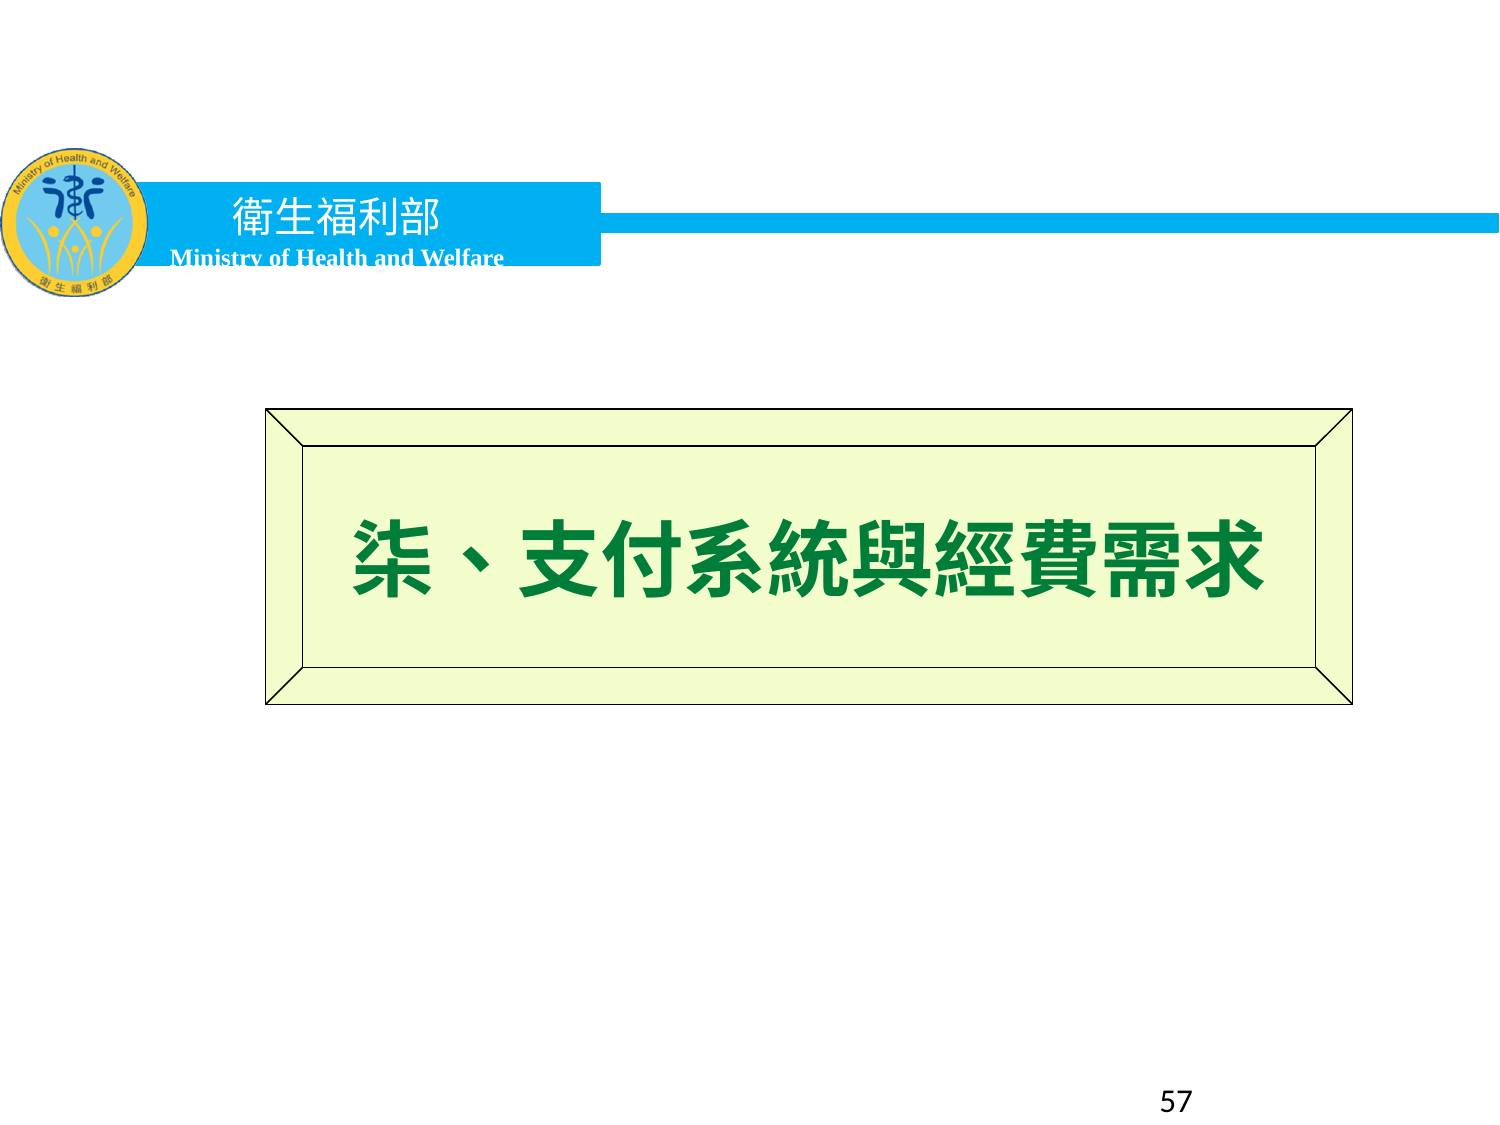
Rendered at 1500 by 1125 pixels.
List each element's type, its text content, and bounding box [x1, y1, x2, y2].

text_box 柒、支付系統與經費需求 [265, 408, 1353, 705]
text_box 57 [1144, 1069, 1495, 1125]
